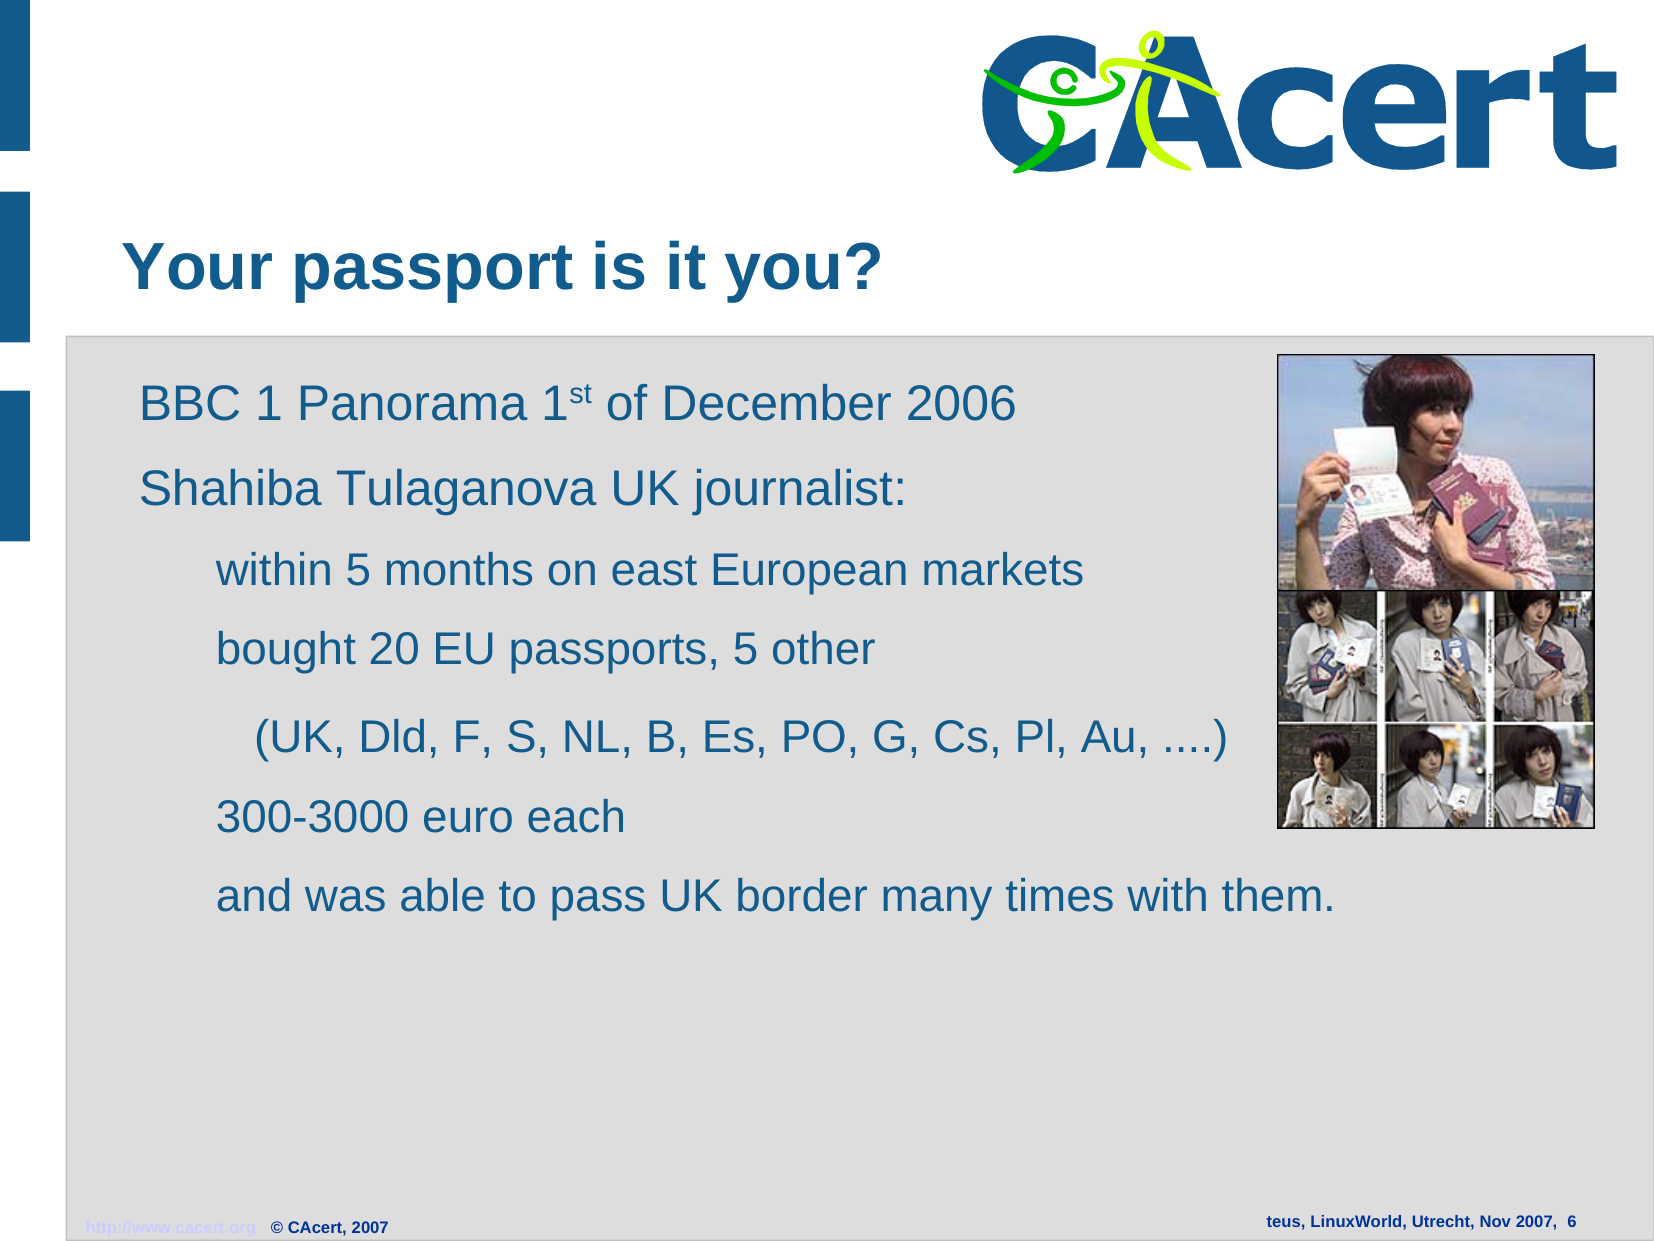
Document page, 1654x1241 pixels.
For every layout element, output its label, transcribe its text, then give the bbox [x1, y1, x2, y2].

picture [1277, 354, 1595, 829]
title Your passport is it you? [121, 184, 1534, 309]
list BBC 1 Panorama 1st of December 2006 Shahiba Tulaganova UK journalist: within 5 months on east European markets bought 20 EU passports, 5 other (UK, Dld, F, S, NL, B, Es, PO, G, Cs, Pl, Au, ....)‏ 300-3000 euro each and was able to pass UK border many times with them. [121, 344, 1534, 1112]
